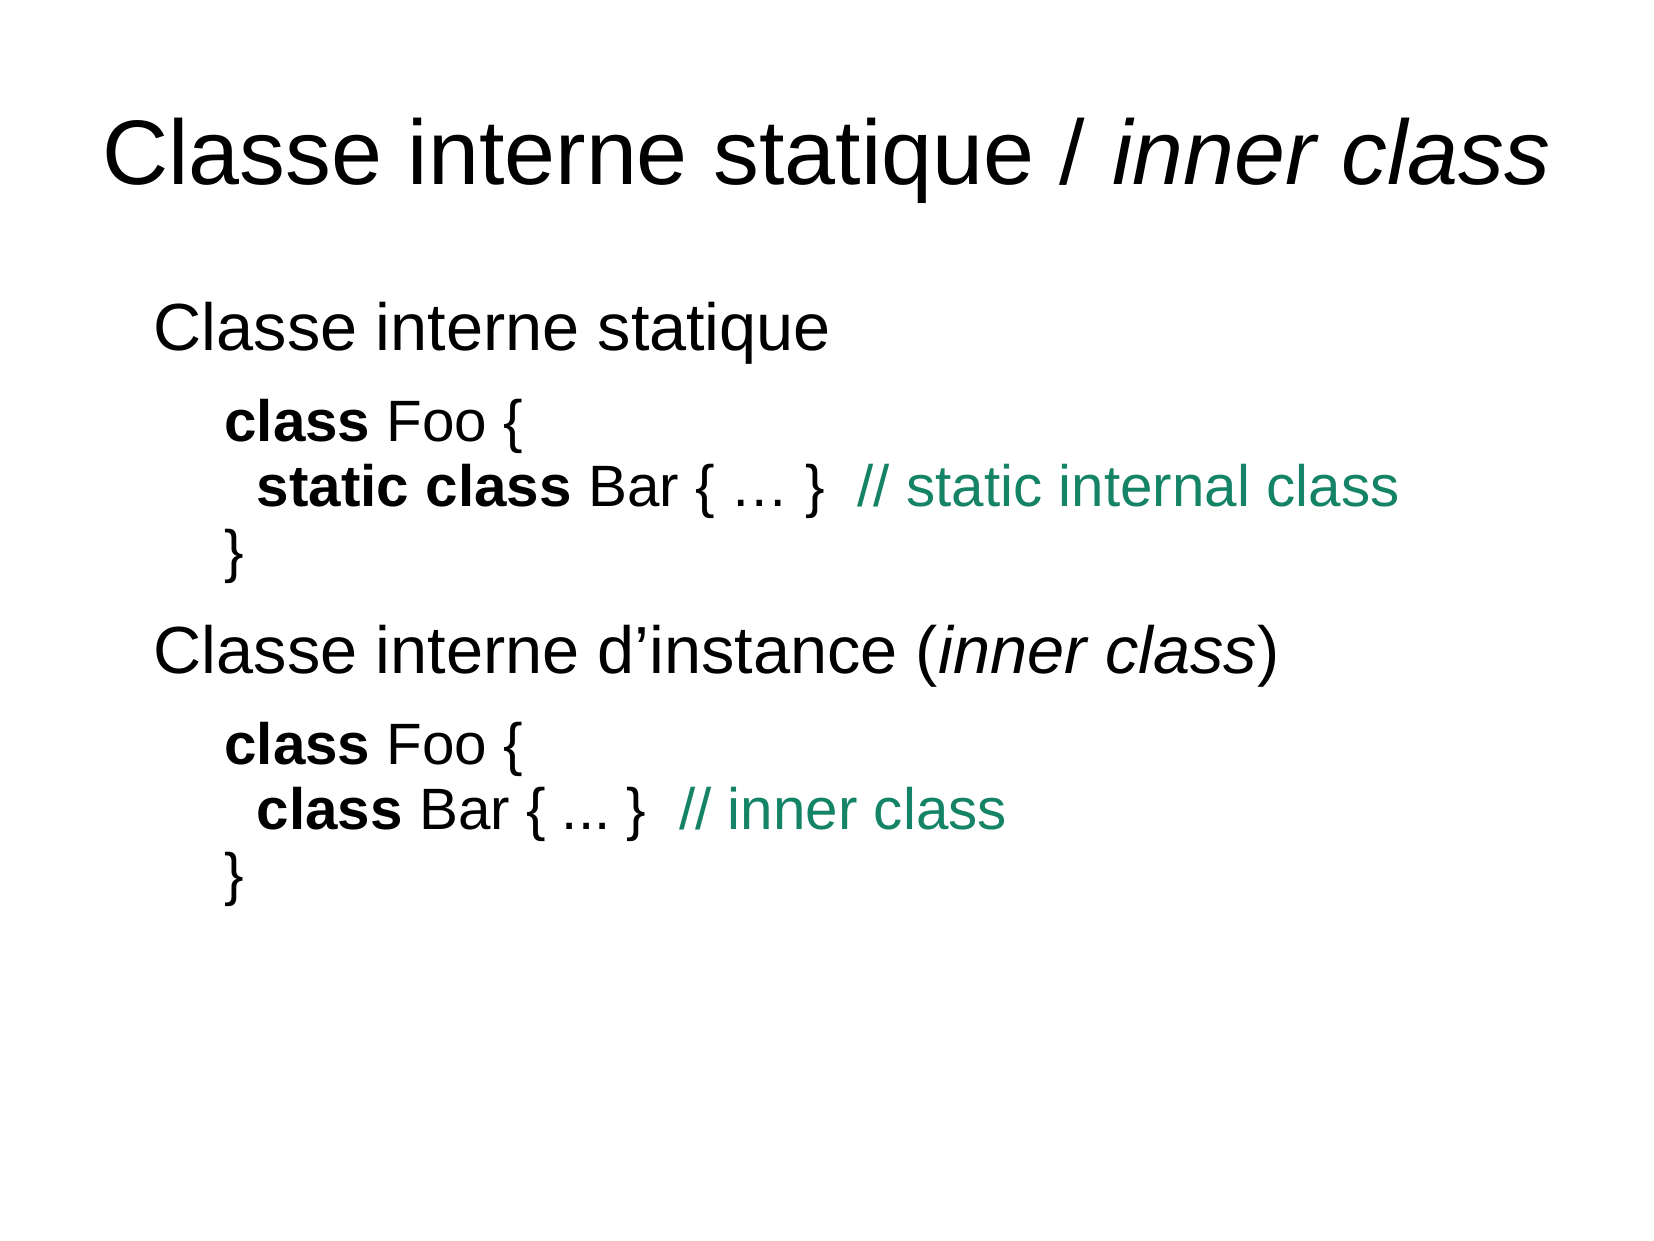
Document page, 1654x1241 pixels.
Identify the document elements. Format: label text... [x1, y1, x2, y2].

title Classe interne statique / inner class [82, 49, 1571, 257]
list Classe interne statique class Foo { static class Bar { … } // static internal class } Classe interne d’instance (inner class) class Foo { class Bar { ... } // inner class } [82, 290, 1571, 1126]
